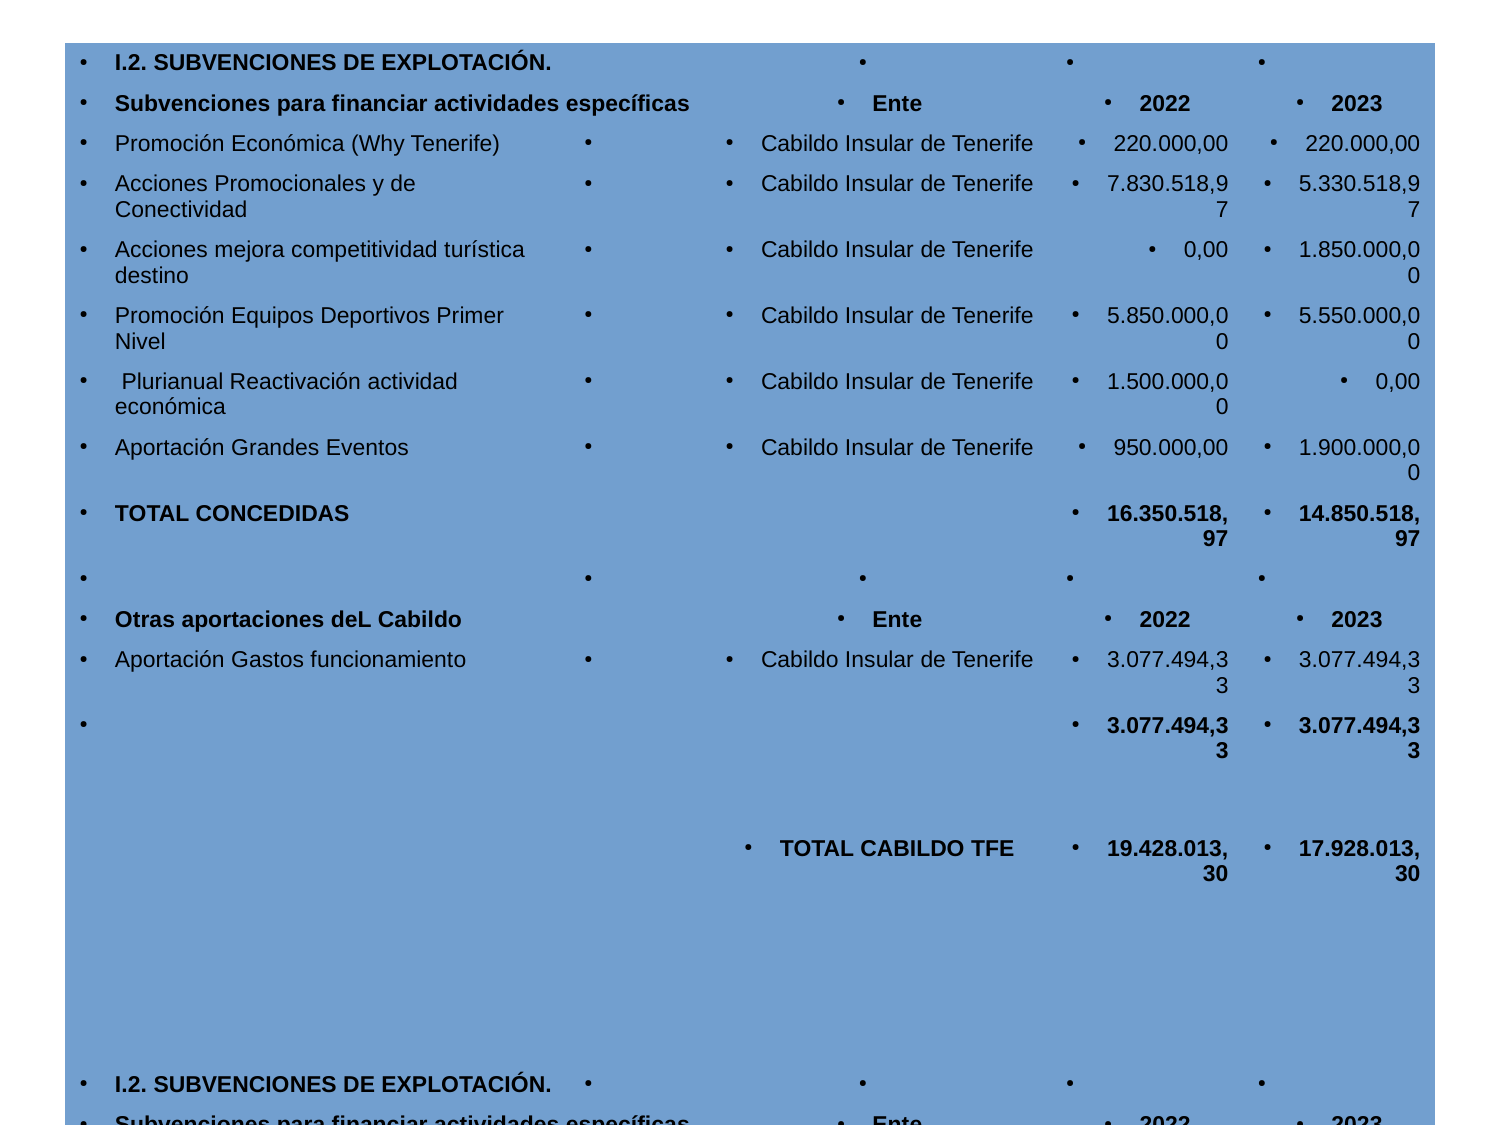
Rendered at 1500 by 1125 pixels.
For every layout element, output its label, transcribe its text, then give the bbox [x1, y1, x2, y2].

table_cell Cabildo Insular de Tenerife [708, 164, 1051, 230]
table_cell Aportación Grandes Eventos [65, 427, 570, 493]
table_cell Ente [708, 599, 1051, 640]
table_cell 1.850.000,00 [1243, 230, 1435, 295]
table_cell [65, 894, 570, 951]
table_cell 5.330.518,97 [1243, 164, 1435, 230]
table_cell [570, 123, 708, 164]
table_cell 16.350.518,97 [1051, 493, 1243, 559]
table_cell [1243, 1064, 1435, 1105]
table_cell 7.830.518,97 [1051, 164, 1243, 230]
table_header [708, 43, 1051, 83]
table_cell Plurianual Reactivación actividad económica [65, 361, 570, 427]
table_cell [65, 771, 570, 828]
table_cell Cabildo Insular de Tenerife [708, 640, 1051, 705]
table_cell [570, 230, 708, 295]
table_cell [65, 705, 1051, 771]
table_cell Acciones Promocionales y de Conectividad [65, 164, 570, 230]
table_cell [570, 828, 708, 894]
table_cell Subvenciones para financiar actividades específicas [65, 1105, 708, 1125]
table_cell [570, 1064, 708, 1105]
table_cell Cabildo Insular de Tenerife [708, 123, 1051, 164]
table_cell [65, 559, 570, 599]
table_cell [65, 1007, 570, 1064]
table_cell [1051, 771, 1243, 828]
table_cell [708, 894, 1051, 951]
table_header I.2. SUBVENCIONES DE EXPLOTACIÓN. [65, 43, 708, 83]
table_cell 5.550.000,00 [1243, 295, 1435, 361]
table_cell [570, 951, 708, 1007]
table_cell Promoción Equipos Deportivos Primer Nivel [65, 295, 570, 361]
table_cell Cabildo Insular de Tenerife [708, 295, 1051, 361]
table_cell [1243, 894, 1435, 951]
table_cell TOTAL CABILDO TFE [708, 828, 1051, 894]
table_cell [1051, 1007, 1243, 1064]
table_header [1243, 43, 1435, 83]
table_cell Acciones mejora competitividad turística destino [65, 230, 570, 295]
table_cell Ente [708, 1105, 1051, 1125]
table_cell [1051, 951, 1243, 1007]
table_cell [1243, 1007, 1435, 1064]
table_cell 2022 [1051, 1105, 1243, 1125]
table_cell Otras aportaciones deL Cabildo [65, 599, 708, 640]
table_cell [1243, 559, 1435, 599]
table_cell 3.077.494,33 [1243, 705, 1435, 771]
table_cell 3.077.494,33 [1243, 640, 1435, 705]
table_cell Aportación Gastos funcionamiento [65, 640, 570, 705]
table_cell [570, 361, 708, 427]
table_cell 950.000,00 [1051, 427, 1243, 493]
table_cell 220.000,00 [1243, 123, 1435, 164]
table_cell Ente [708, 83, 1051, 123]
table_cell [570, 894, 708, 951]
table_cell Cabildo Insular de Tenerife [708, 361, 1051, 427]
table_cell [570, 164, 708, 230]
table_cell 2022 [1051, 599, 1243, 640]
table_cell 2023 [1243, 83, 1435, 123]
table_cell [708, 951, 1051, 1007]
table_cell TOTAL CONCEDIDAS [65, 493, 1051, 559]
table_cell [570, 640, 708, 705]
table_cell Promoción Económica (Why Tenerife) [65, 123, 570, 164]
table_cell [570, 1007, 708, 1064]
table_cell [708, 771, 1051, 828]
table_cell 0,00 [1051, 230, 1243, 295]
table_cell 1.900.000,00 [1243, 427, 1435, 493]
table_cell Cabildo Insular de Tenerife [708, 230, 1051, 295]
table_cell 220.000,00 [1051, 123, 1243, 164]
table_cell [708, 559, 1051, 599]
table_cell [1051, 559, 1243, 599]
table_cell 2023 [1243, 599, 1435, 640]
table_cell Subvenciones para financiar actividades específicas [65, 83, 708, 123]
table_cell [570, 295, 708, 361]
table_cell [65, 951, 570, 1007]
table_cell [708, 1064, 1051, 1105]
table_cell 5.850.000,00 [1051, 295, 1243, 361]
table_cell 17.928.013,30 [1243, 828, 1435, 894]
table_cell [1243, 771, 1435, 828]
table_cell [570, 559, 708, 599]
table_cell Cabildo Insular de Tenerife [708, 427, 1051, 493]
table_cell [708, 1007, 1051, 1064]
table_cell [1051, 1064, 1243, 1105]
table_cell 0,00 [1243, 361, 1435, 427]
table_header [1051, 43, 1243, 83]
table_cell [570, 427, 708, 493]
table_cell I.2. SUBVENCIONES DE EXPLOTACIÓN. [65, 1064, 570, 1105]
table_cell 2023 [1243, 1105, 1435, 1125]
table_cell 2022 [1051, 83, 1243, 123]
table_cell [1243, 951, 1435, 1007]
table_cell 14.850.518,97 [1243, 493, 1435, 559]
table_cell [65, 828, 570, 894]
table_cell [1051, 894, 1243, 951]
table_cell 3.077.494,33 [1051, 640, 1243, 705]
table_cell 19.428.013,30 [1051, 828, 1243, 894]
table_cell 3.077.494,33 [1051, 705, 1243, 771]
table_cell [570, 771, 708, 828]
table_cell 1.500.000,00 [1051, 361, 1243, 427]
